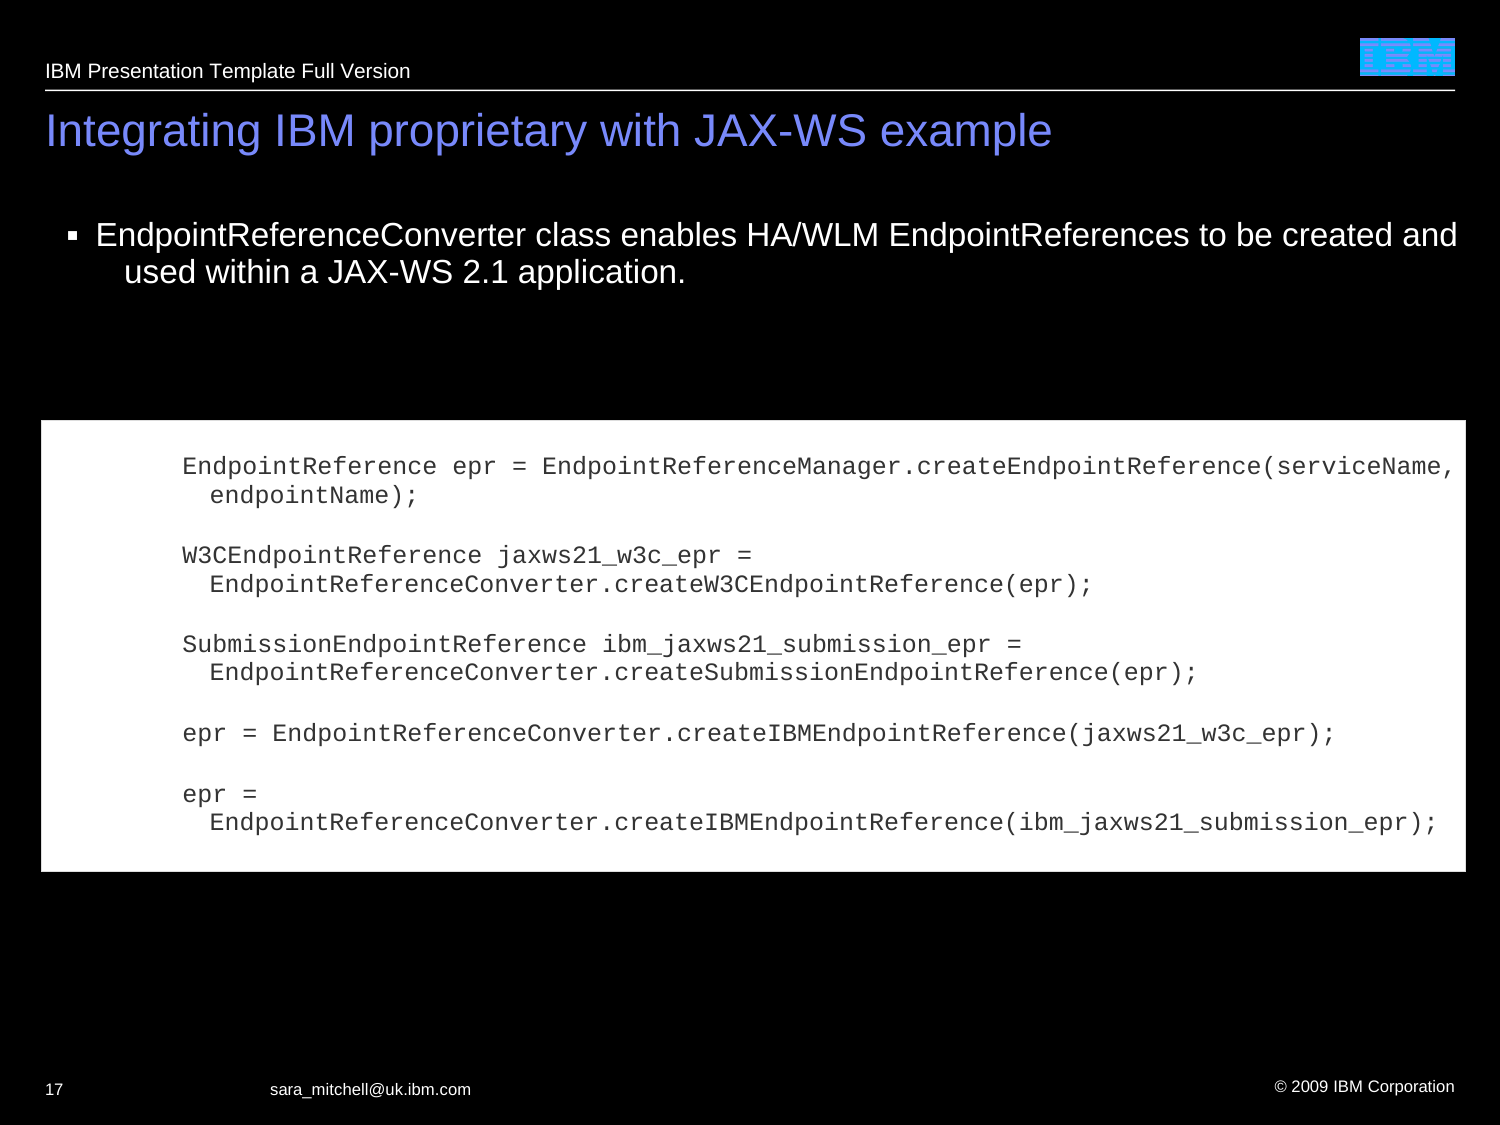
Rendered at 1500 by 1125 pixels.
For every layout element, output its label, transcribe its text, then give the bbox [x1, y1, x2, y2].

list EndpointReferenceConverter class enables HA/WLM EndpointReferences to be created and used within a JAX-WS 2.1 application. [52, 209, 1478, 960]
title Integrating IBM proprietary with JAX-WS example [30, 97, 1456, 218]
text_box IBM Presentation Template Full Version [30, 37, 1306, 83]
